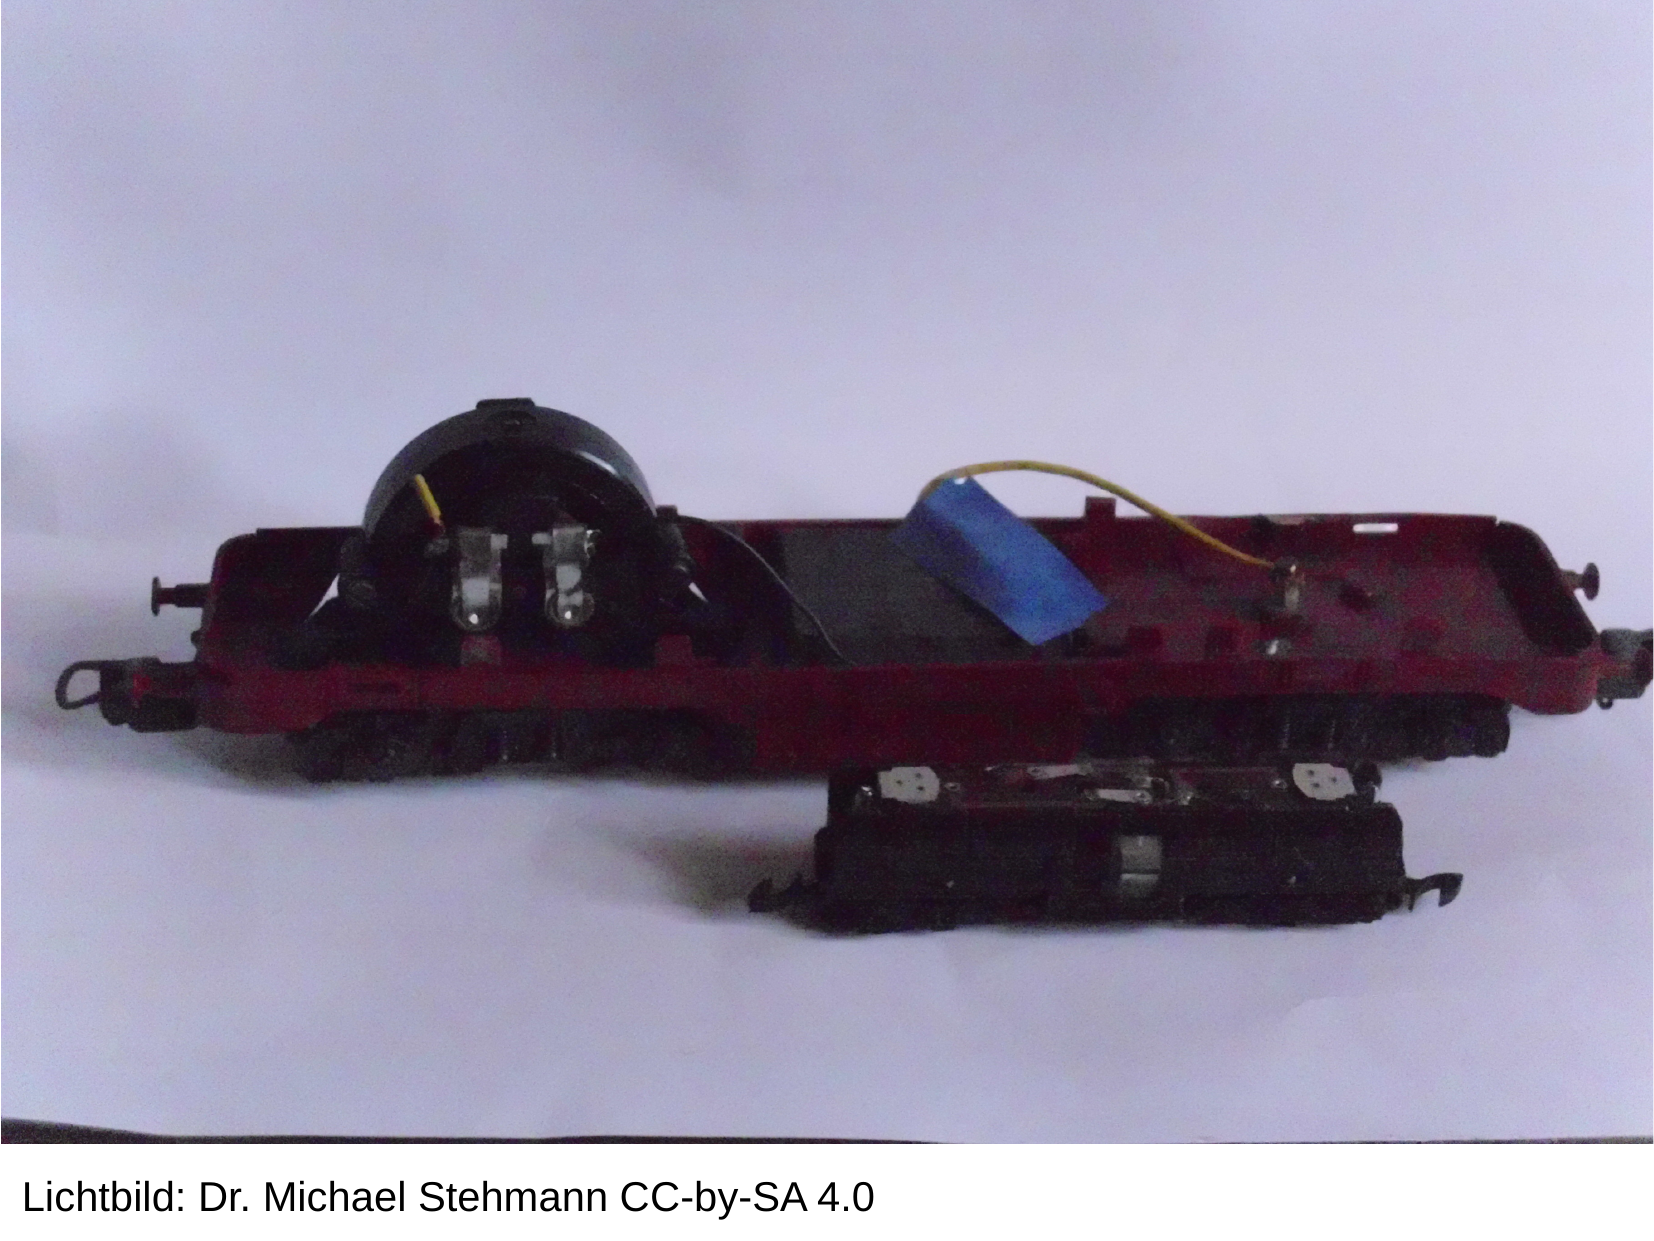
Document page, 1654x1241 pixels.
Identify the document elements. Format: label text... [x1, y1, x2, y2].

text_box Lichtbild: Dr. Michael Stehmann CC-by-SA 4.0 [0, 1143, 898, 1241]
picture [1, 0, 1654, 1144]
